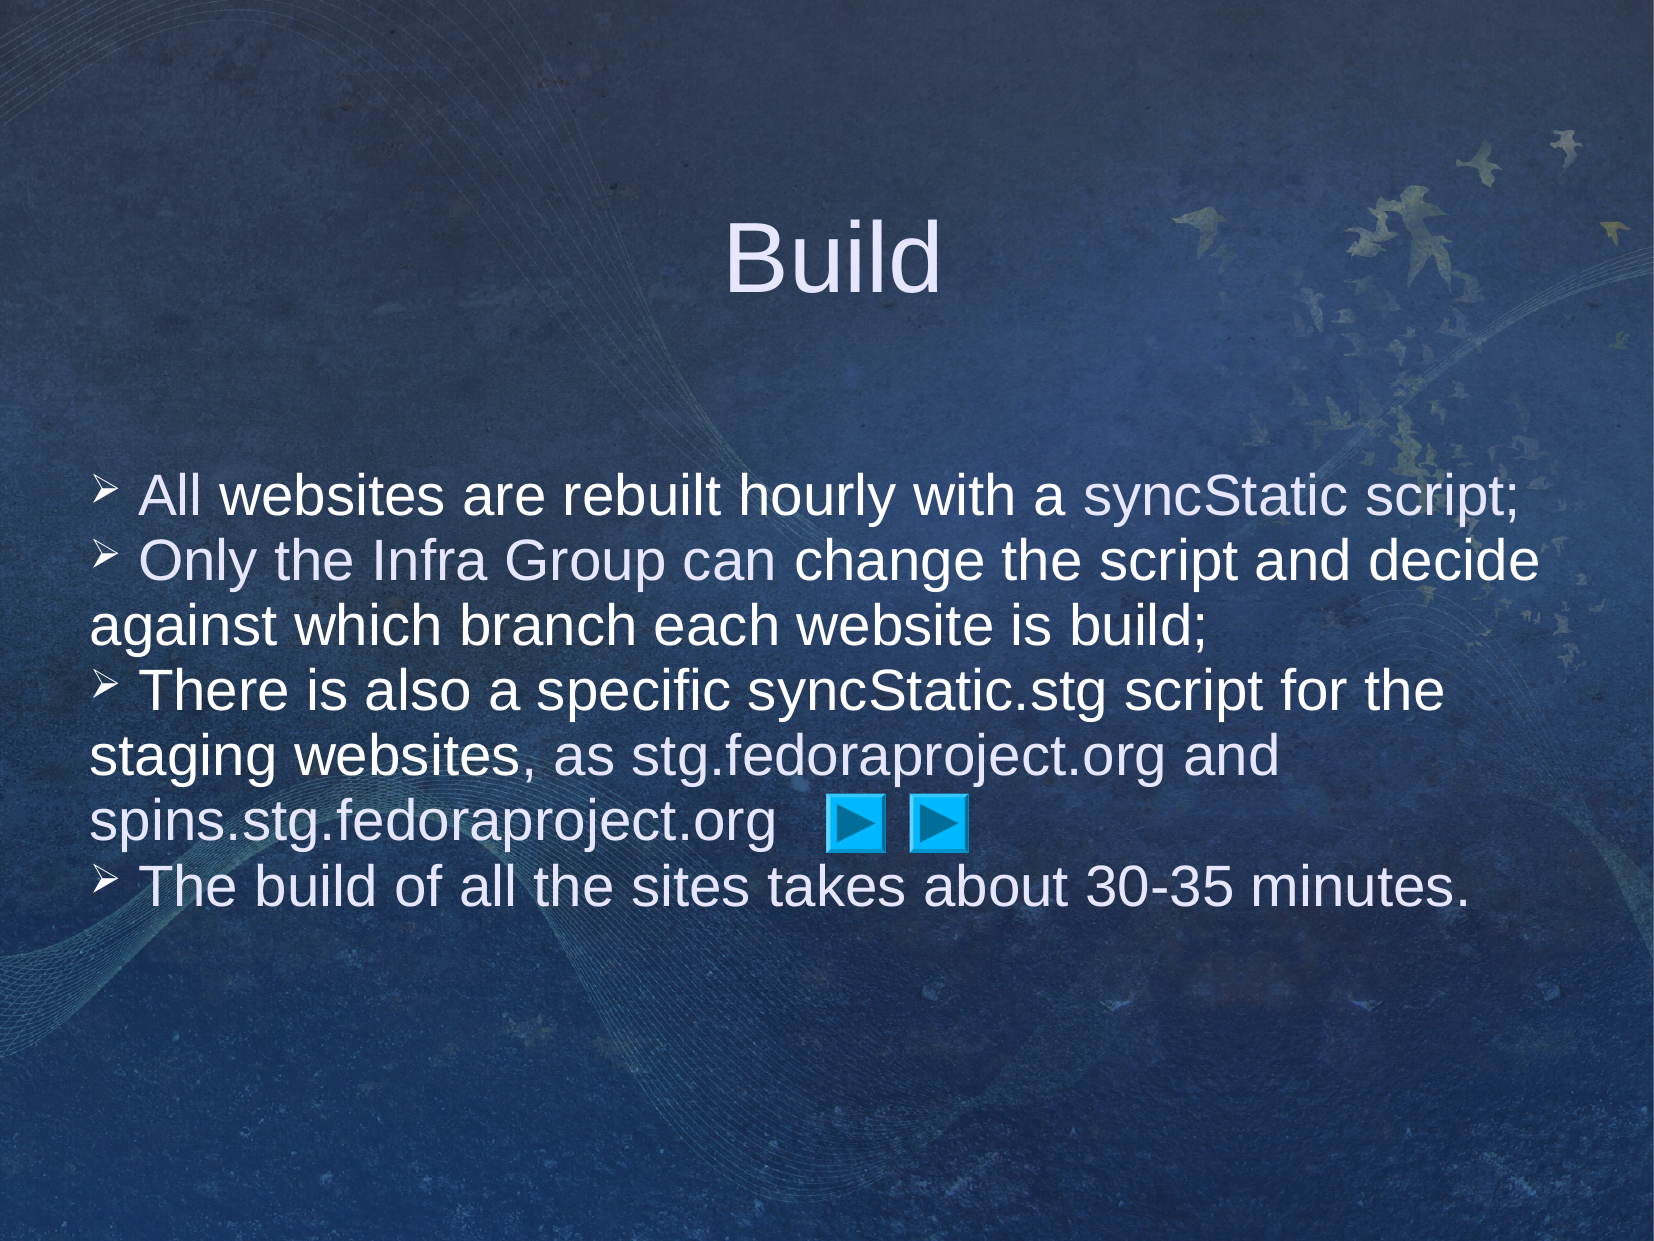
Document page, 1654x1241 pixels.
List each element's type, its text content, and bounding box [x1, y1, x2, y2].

text_box [911, 793, 969, 853]
text_box Build All websites are rebuilt hourly with a syncStatic script; Only the Infra Group can change the script and decide against which branch each website is build; There is also a specific syncStatic.stg script for the staging websites, as stg.fedoraproject.org and spins.stg.fedoraproject.org The build of all the sites takes about 30-35 minutes. [89, 100, 1578, 1015]
picture [0, 0, 1654, 1241]
text_box [828, 793, 886, 853]
